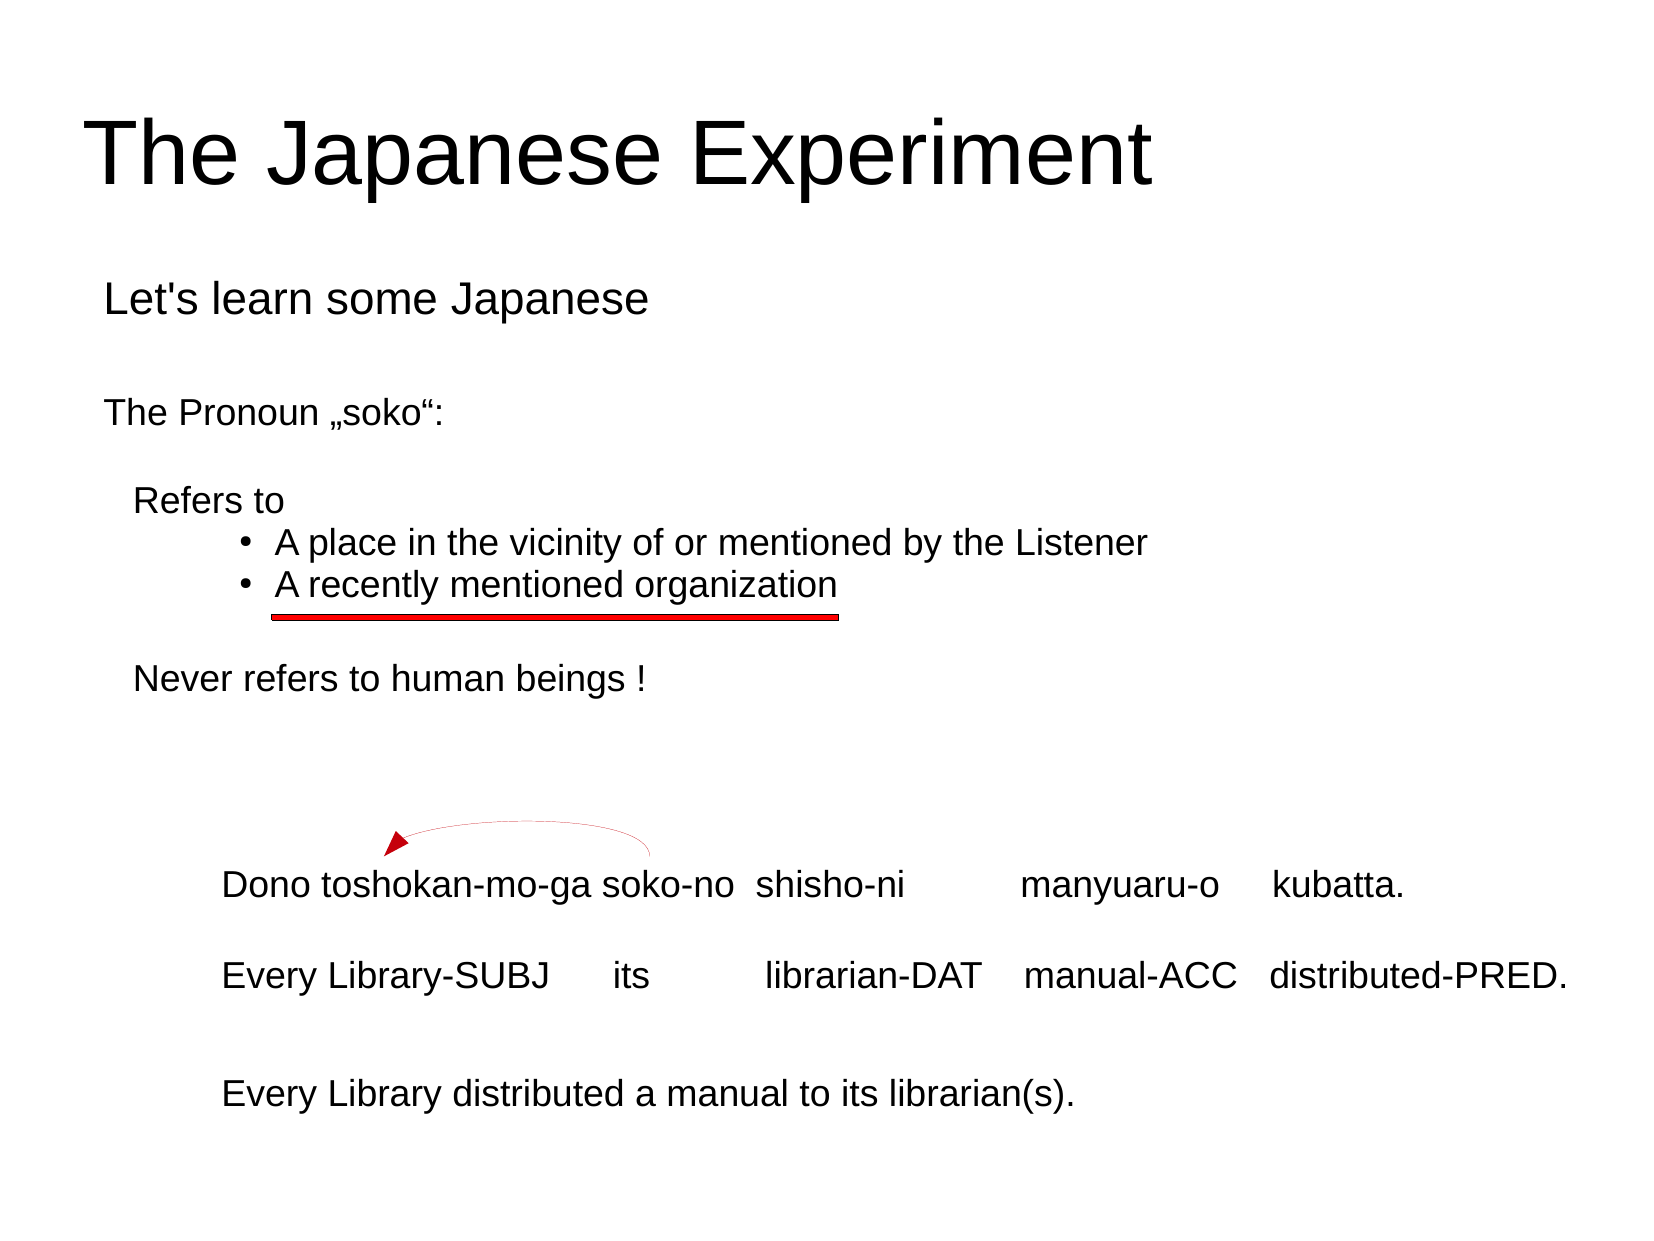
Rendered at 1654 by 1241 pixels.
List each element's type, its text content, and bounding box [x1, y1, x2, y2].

text_box Never refers to human beings ! [118, 649, 1241, 707]
text_box [271, 614, 839, 621]
text_box Every Library-SUBJ its librarian-DAT manual-ACC distributed-PRED. [206, 947, 1595, 1004]
text_box The Pronoun „soko“: [88, 383, 650, 443]
text_box Refers to A place in the vicinity of or mentioned by the Listener A recently mentioned organization [118, 472, 1241, 614]
text_box Dono toshokan-mo-ga soko-no shisho-ni manyuaru-o kubatta. [206, 856, 1595, 914]
text_box Every Library distributed a manual to its librarian(s). [206, 1065, 1595, 1123]
title The Japanese Experiment [82, 49, 1571, 257]
text_box Let's learn some Japanese [88, 265, 680, 332]
